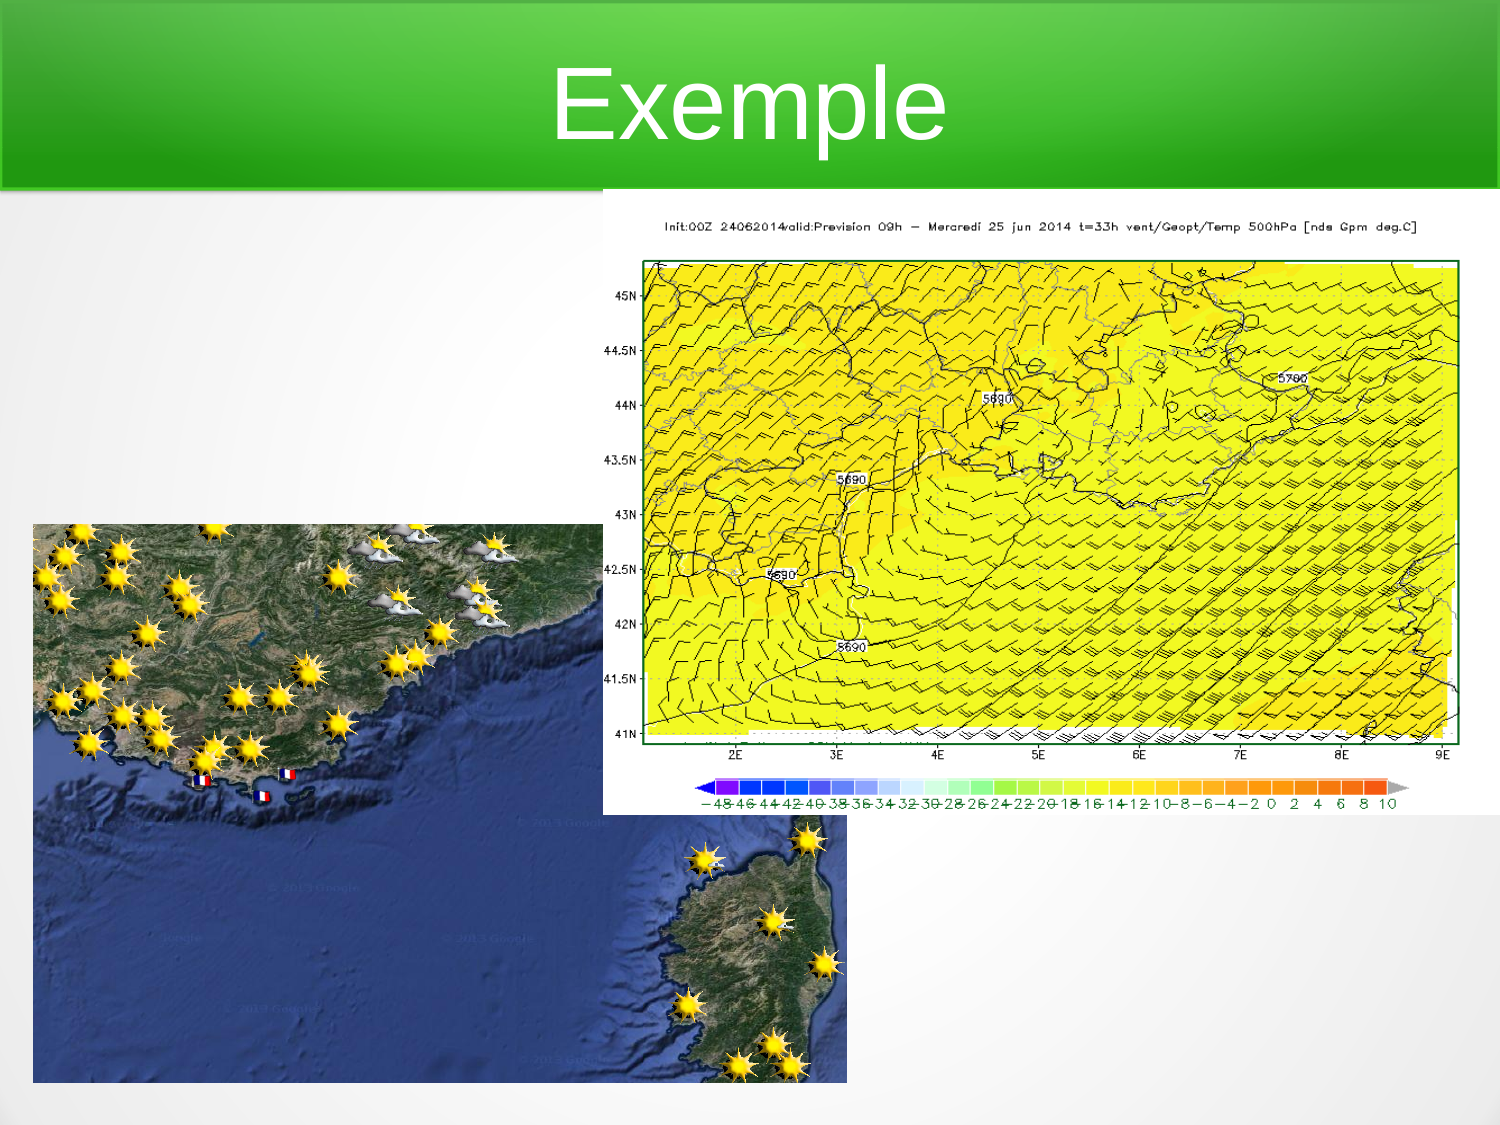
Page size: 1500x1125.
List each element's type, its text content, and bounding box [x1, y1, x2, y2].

picture [33, 189, 1500, 1083]
title Exemple [75, 41, 1425, 166]
